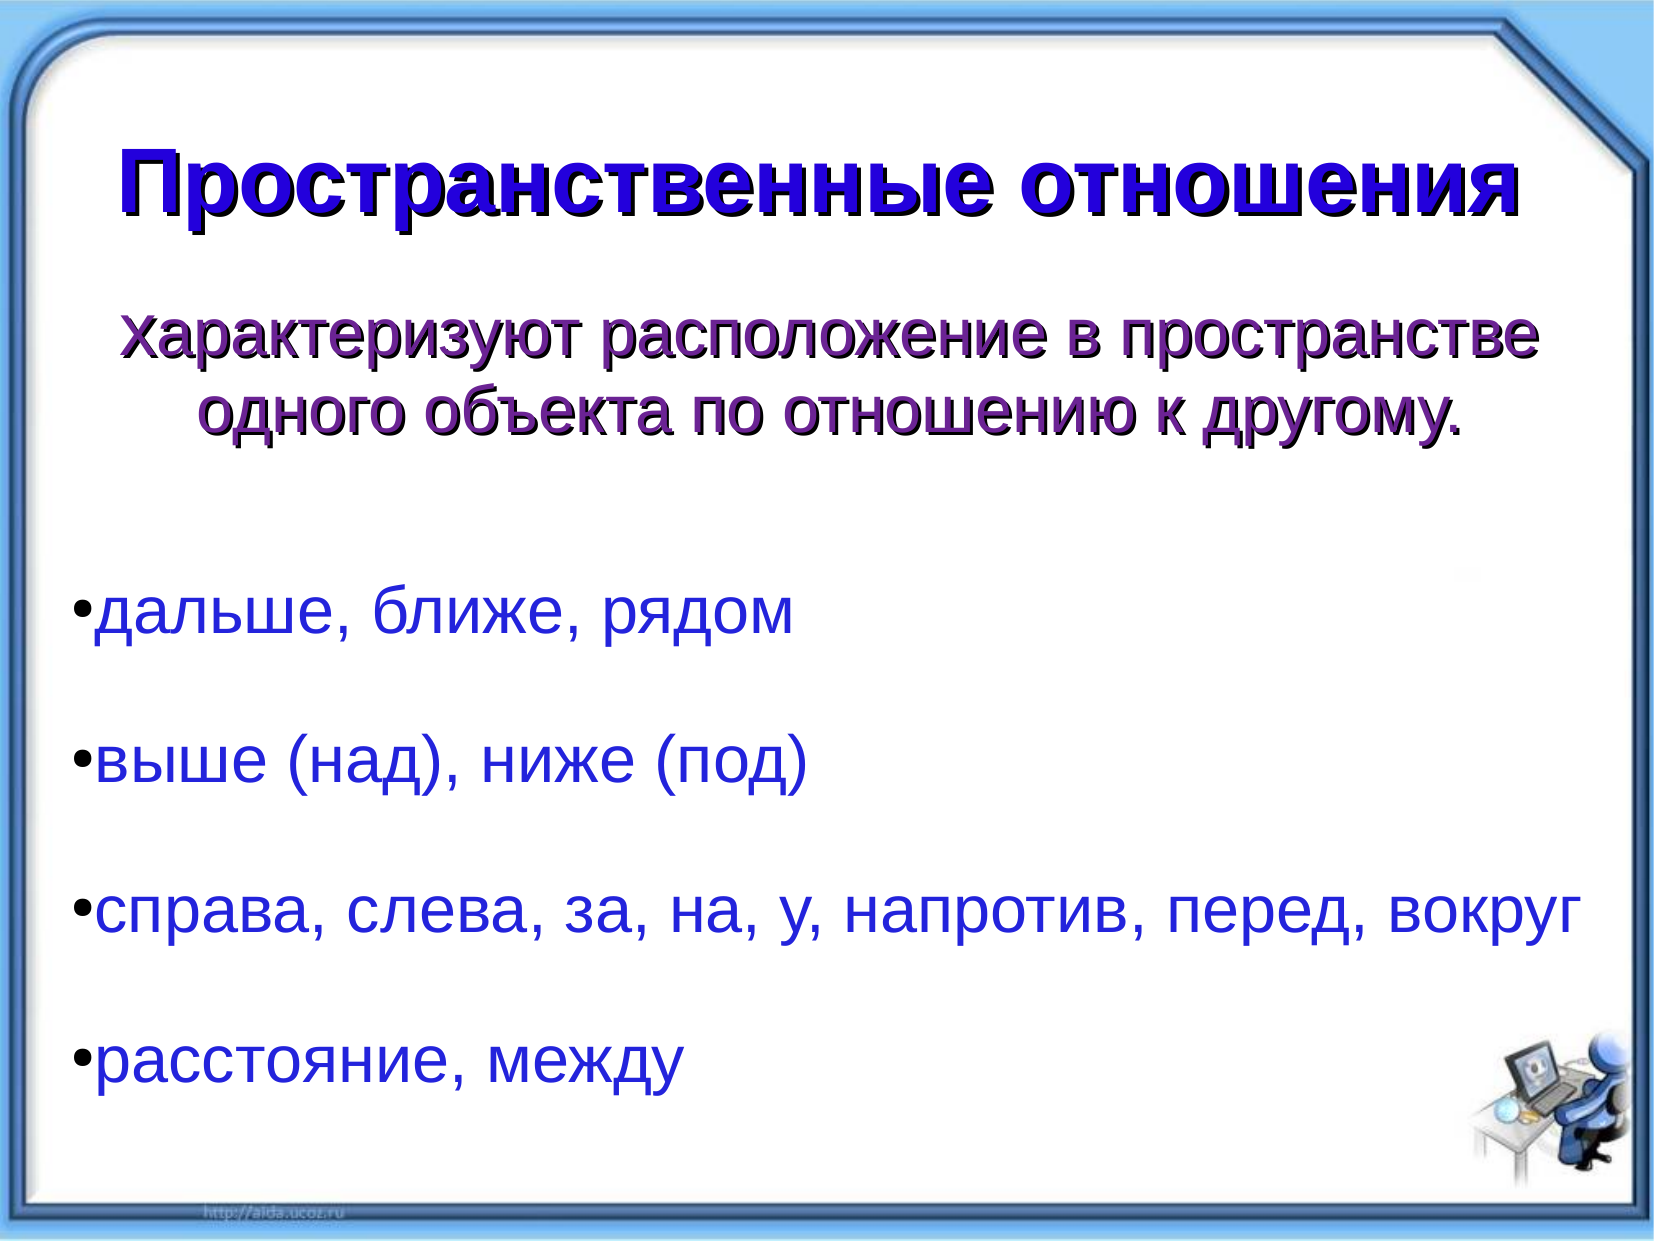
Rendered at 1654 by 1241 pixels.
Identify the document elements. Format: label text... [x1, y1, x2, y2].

picture [0, 0, 1654, 1241]
subtitle дальше, ближе, рядом выше (над), ниже (под) справа, слева, за, на, у, напротив, перед, вокруг расстояние, между [70, 507, 1607, 1087]
text_box Пространственные отношения характеризуют расположение в пространстве одного объекта по отношению к другому. [47, 129, 1614, 447]
